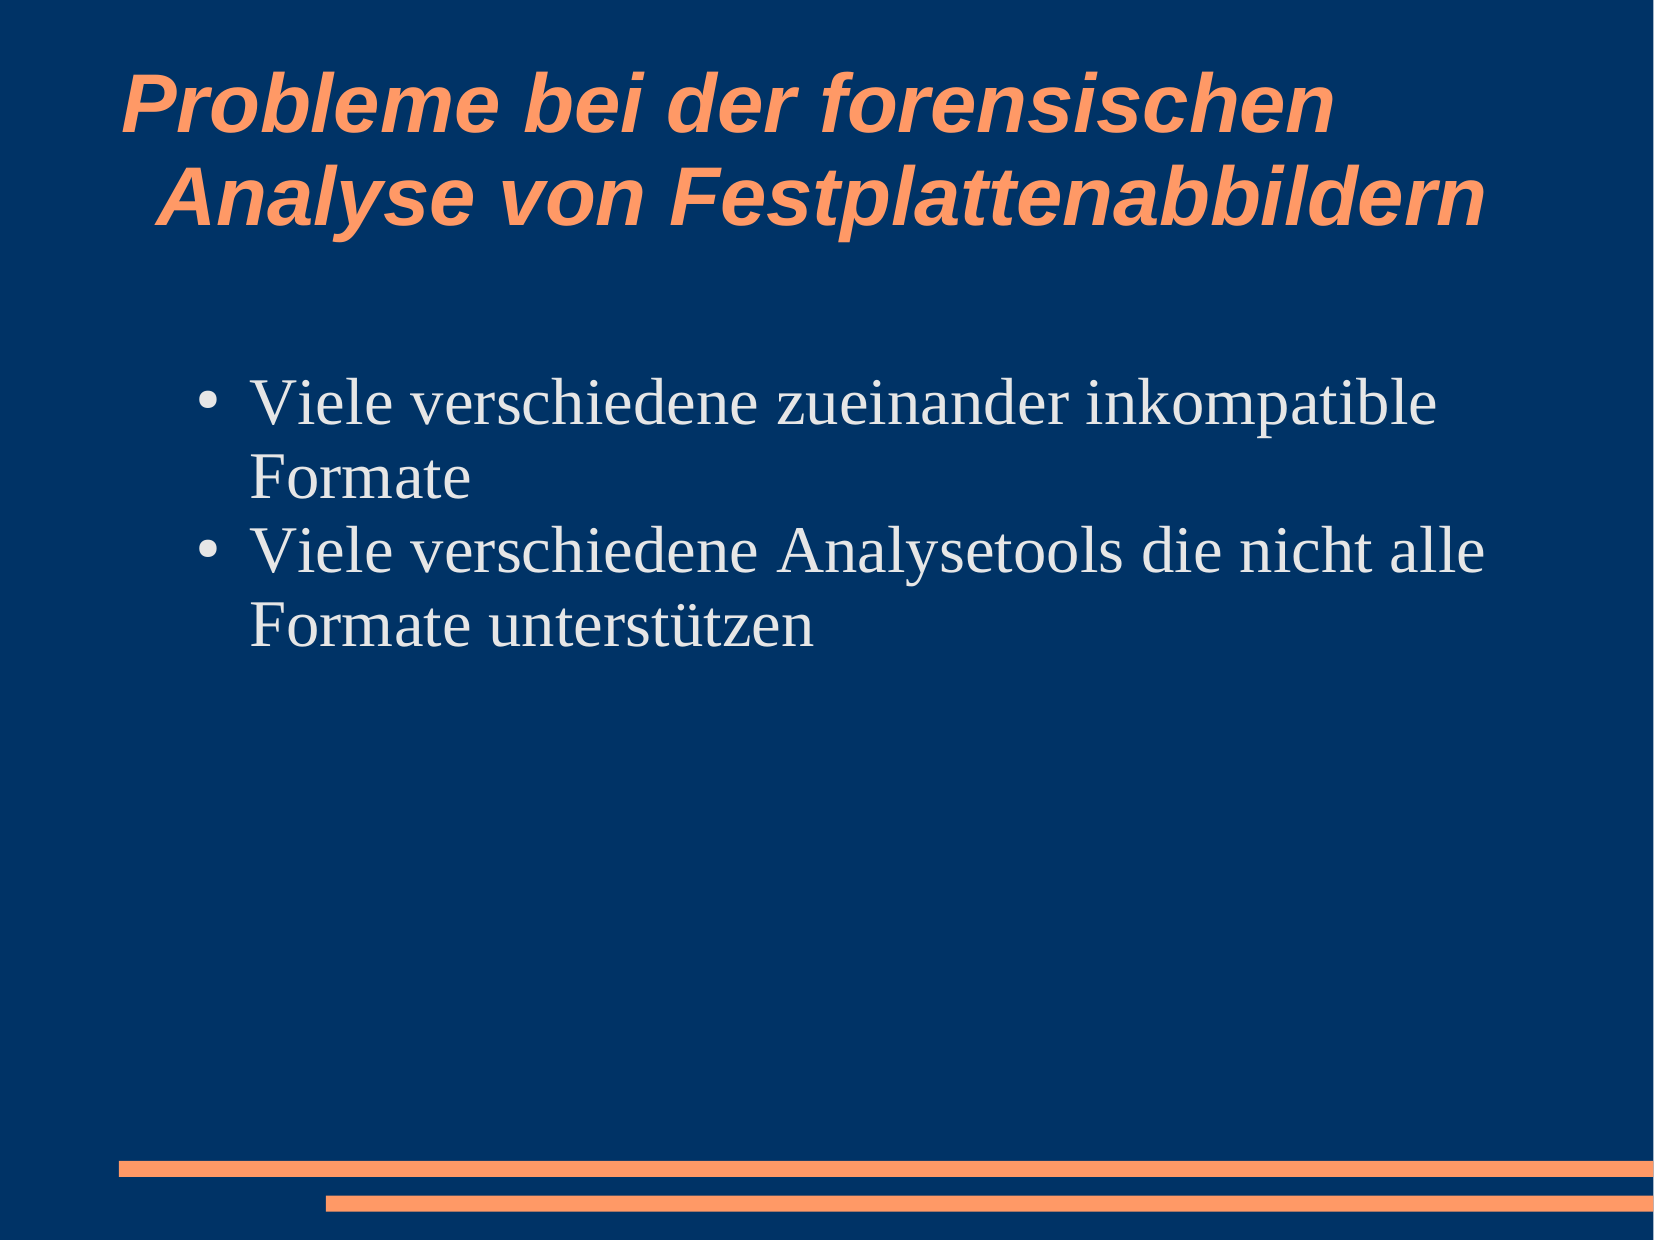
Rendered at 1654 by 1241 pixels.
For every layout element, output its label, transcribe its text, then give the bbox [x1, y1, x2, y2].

list Viele verschiedene zueinander inkompatible Formate Viele verschiedene Analysetools die nicht alle Formate unterstützen [178, 364, 1570, 1147]
title Probleme bei der forensischen Analyse von Festplattenabbildern [121, 46, 1534, 254]
